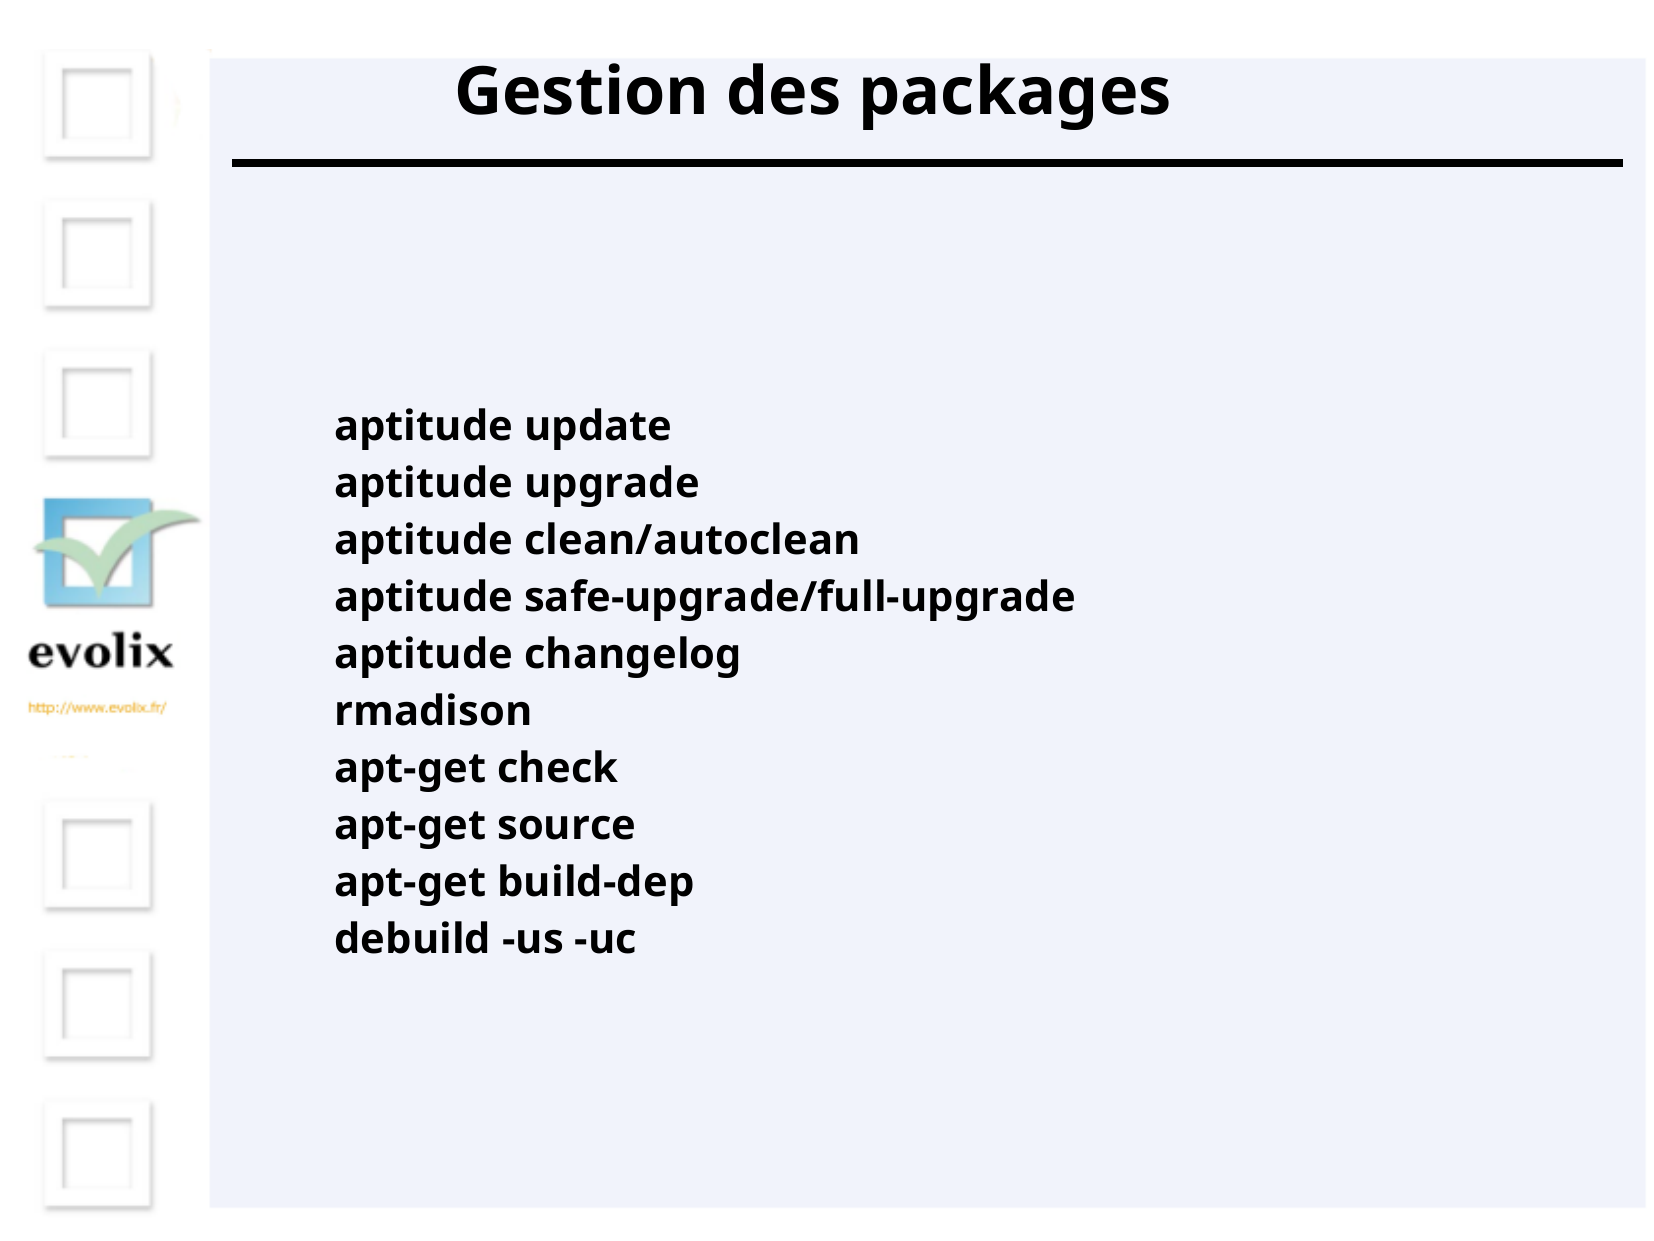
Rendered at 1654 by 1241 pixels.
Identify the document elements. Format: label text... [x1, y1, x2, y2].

subtitle aptitude update aptitude upgrade aptitude clean/autoclean aptitude safe-upgrade/full-upgrade aptitude changelog rmadison apt-get check apt-get source apt-get build-dep debuild -us -uc [259, 236, 1632, 1085]
picture [0, 49, 1654, 1218]
title Gestion des packages [22, 27, 1604, 151]
